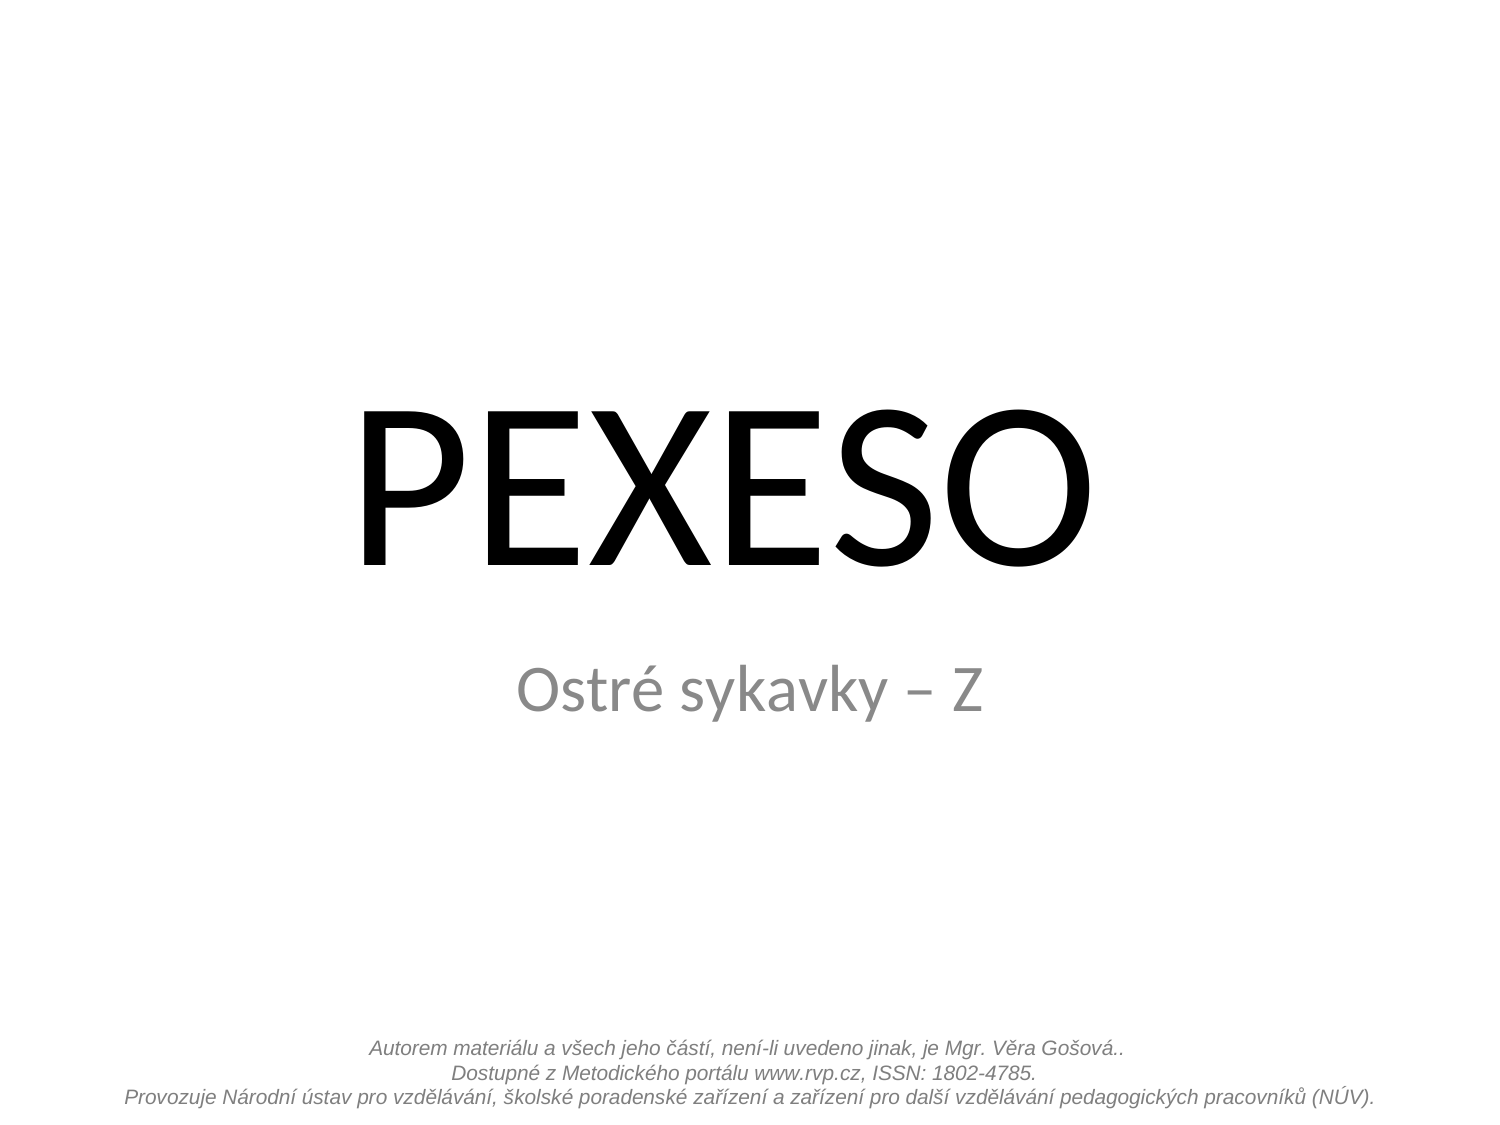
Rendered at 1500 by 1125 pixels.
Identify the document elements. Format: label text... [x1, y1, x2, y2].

title PEXESO [112, 318, 1388, 622]
text_box Ostré sykavky – Z [225, 637, 1276, 926]
text_box Autorem materiálu a všech jeho částí, není-li uvedeno jinak, je Mgr. Věra Gošová.. Dostupné z Metodického portálu www.rvp.cz, ISSN: 1802-4785. Provozuje Národní ústav pro vzdělávání, školské poradenské zařízení a zařízení pro další vzdělávání pedagogických pracovníků (NÚV). [0, 1026, 1500, 1117]
